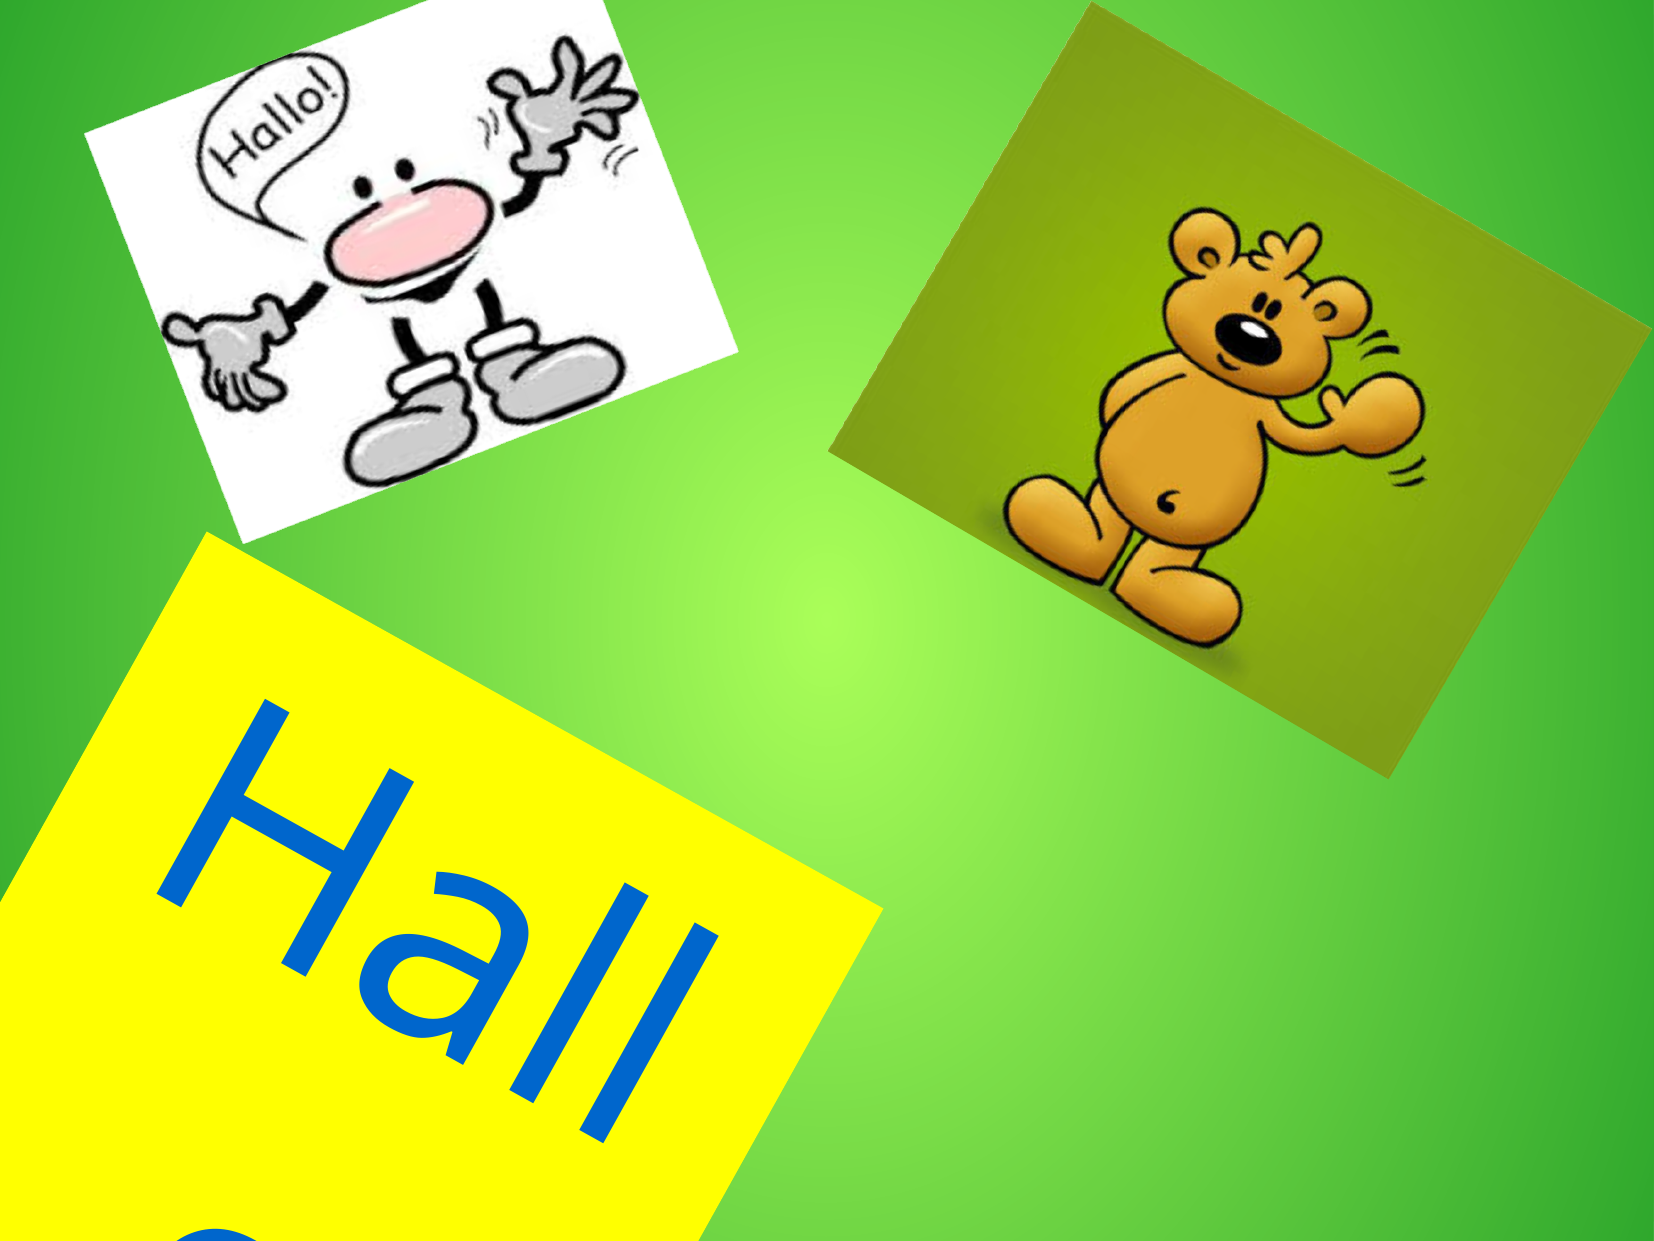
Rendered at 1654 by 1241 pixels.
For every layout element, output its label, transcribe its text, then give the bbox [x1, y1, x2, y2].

picture [83, 0, 739, 544]
picture [826, 0, 1653, 780]
text_box Hallo [26, 531, 884, 1232]
